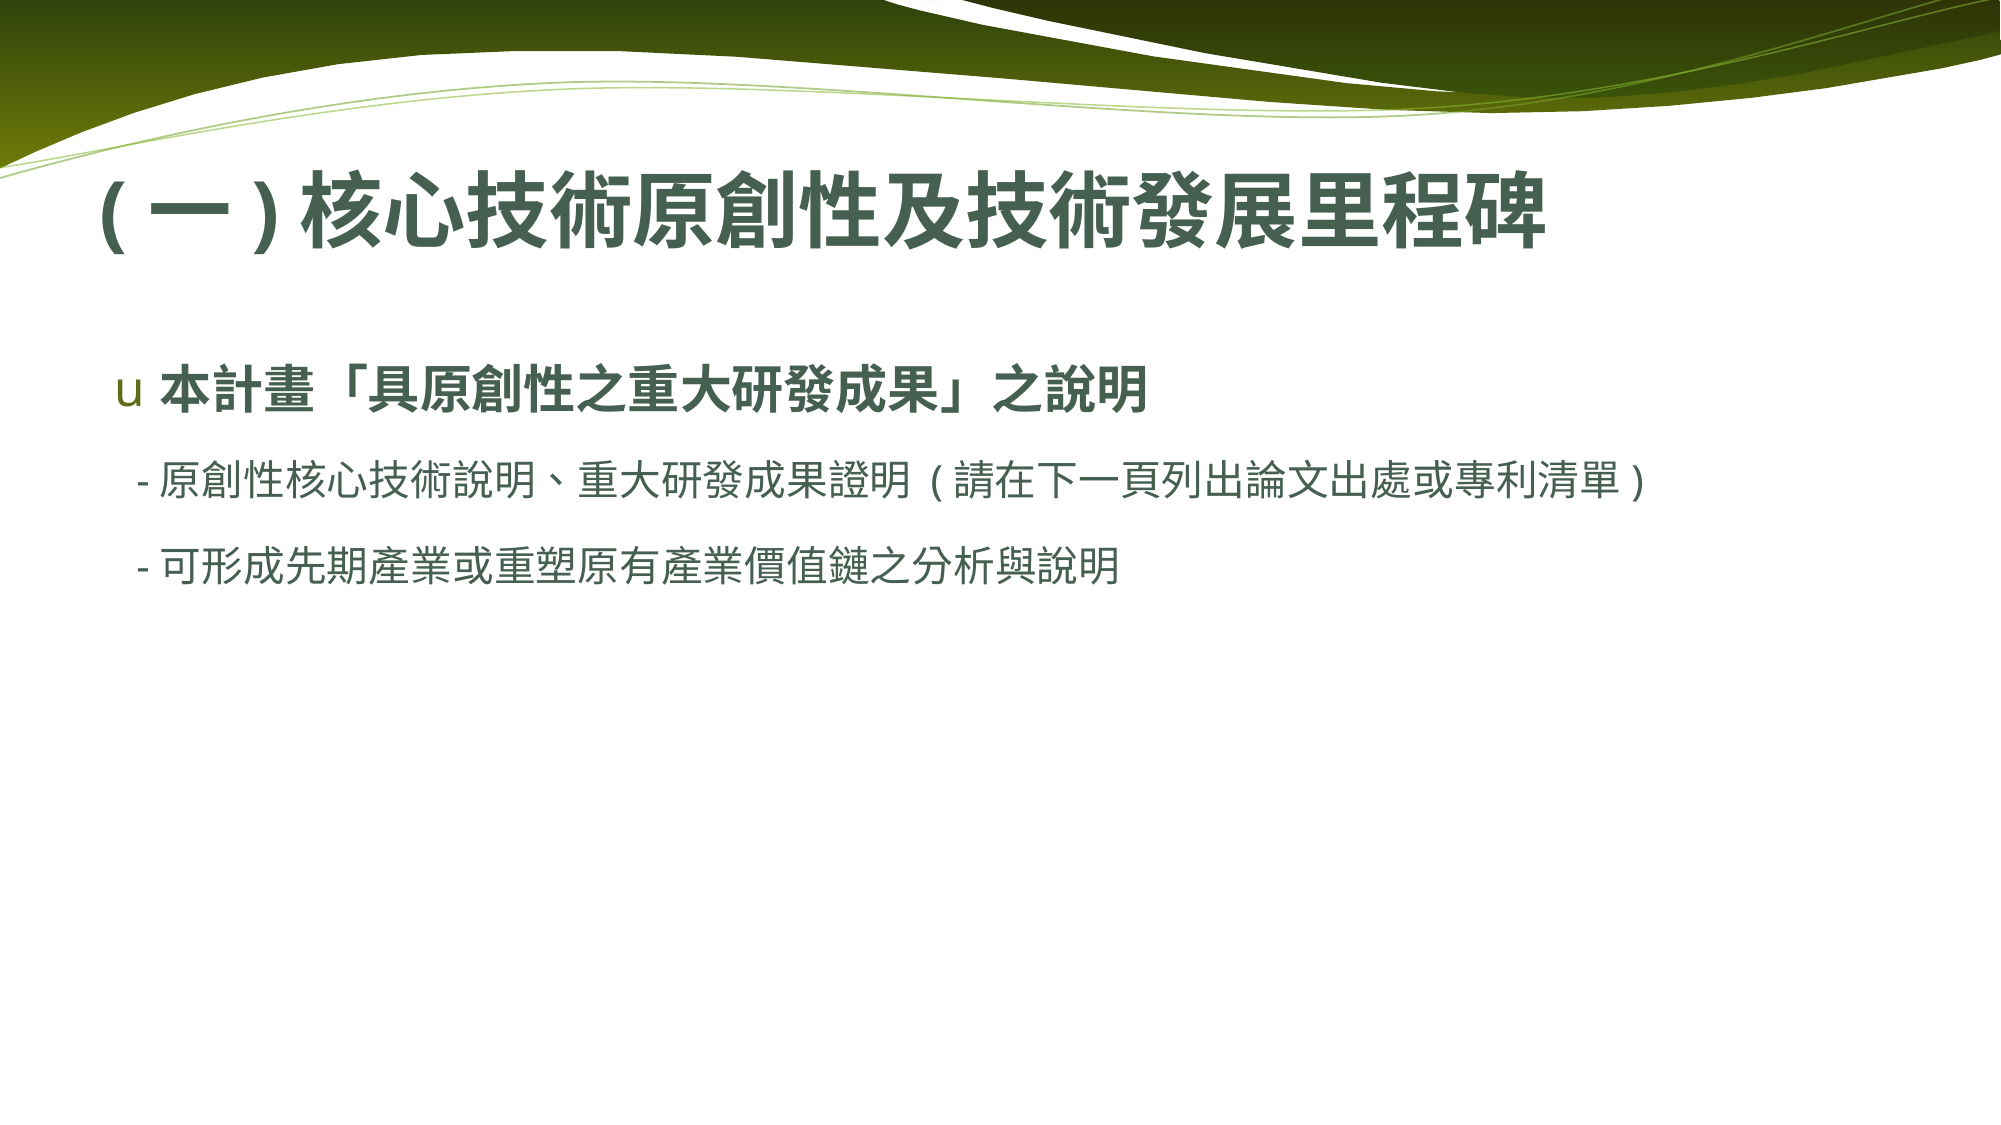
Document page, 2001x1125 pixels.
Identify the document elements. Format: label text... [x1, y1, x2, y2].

title (一)核心技術原創性及技術發展里程碑 [99, 70, 1900, 258]
list 本計畫「具原創性之重大研發成果」之說明 -原創性核心技術說明、重大研發成果證明 (請在下一頁列出論文出處或專利清單) -可形成先期產業或重塑原有產業價值鏈之分析與說明 [99, 317, 1900, 1038]
